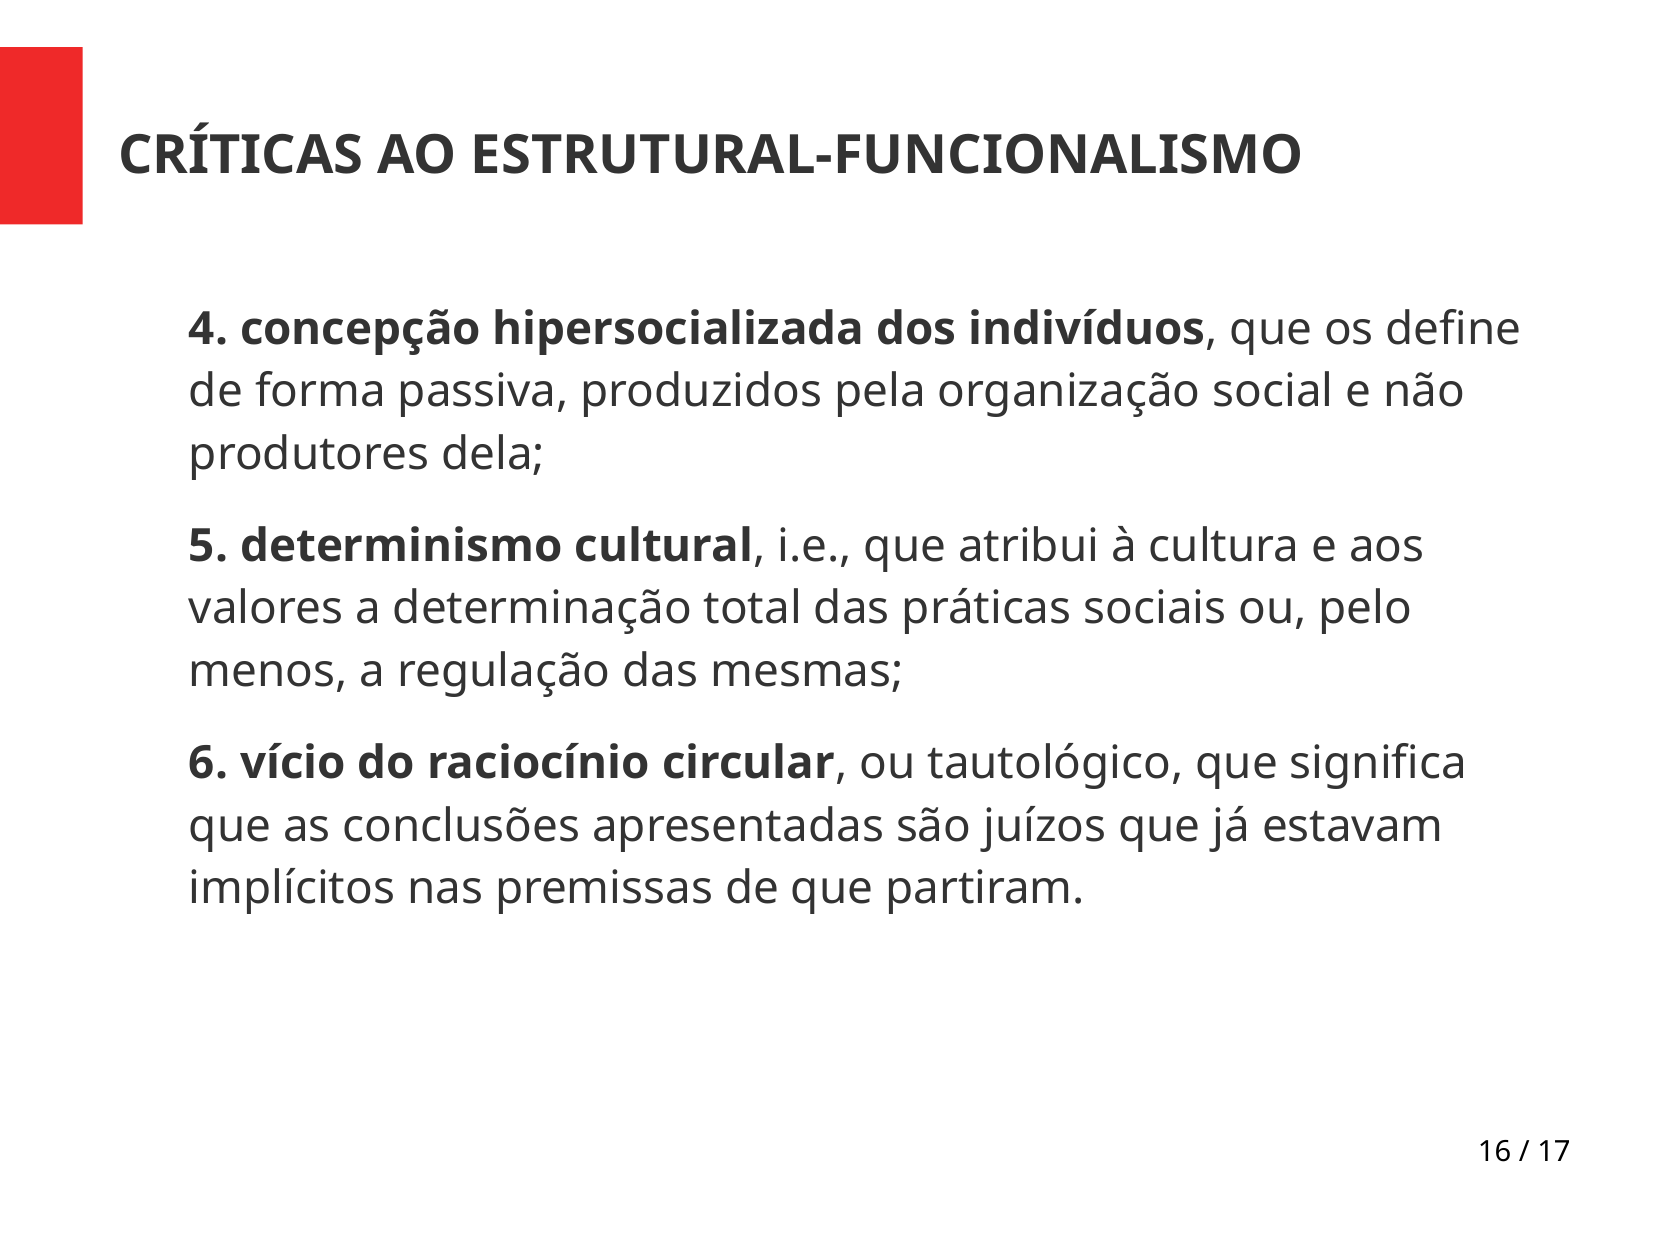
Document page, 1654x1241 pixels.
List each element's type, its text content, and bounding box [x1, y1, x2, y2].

title CRÍTICAS AO ESTRUTURAL-FUNCIONALISMO [118, 49, 1571, 257]
list 4. concepção hipersocializada dos indivíduos, que os define de forma passiva, produzidos pela organização social e não produtores dela; 5. determinismo cultural, i.e., que atribui à cultura e aos valores a determinação total das práticas sociais ou, pelo menos, a regulação das mesmas; 6. vício do raciocínio circular, ou tautológico, que significa que as conclusões apresentadas são juízos que já estavam implícitos nas premissas de que partiram. [118, 295, 1536, 1015]
